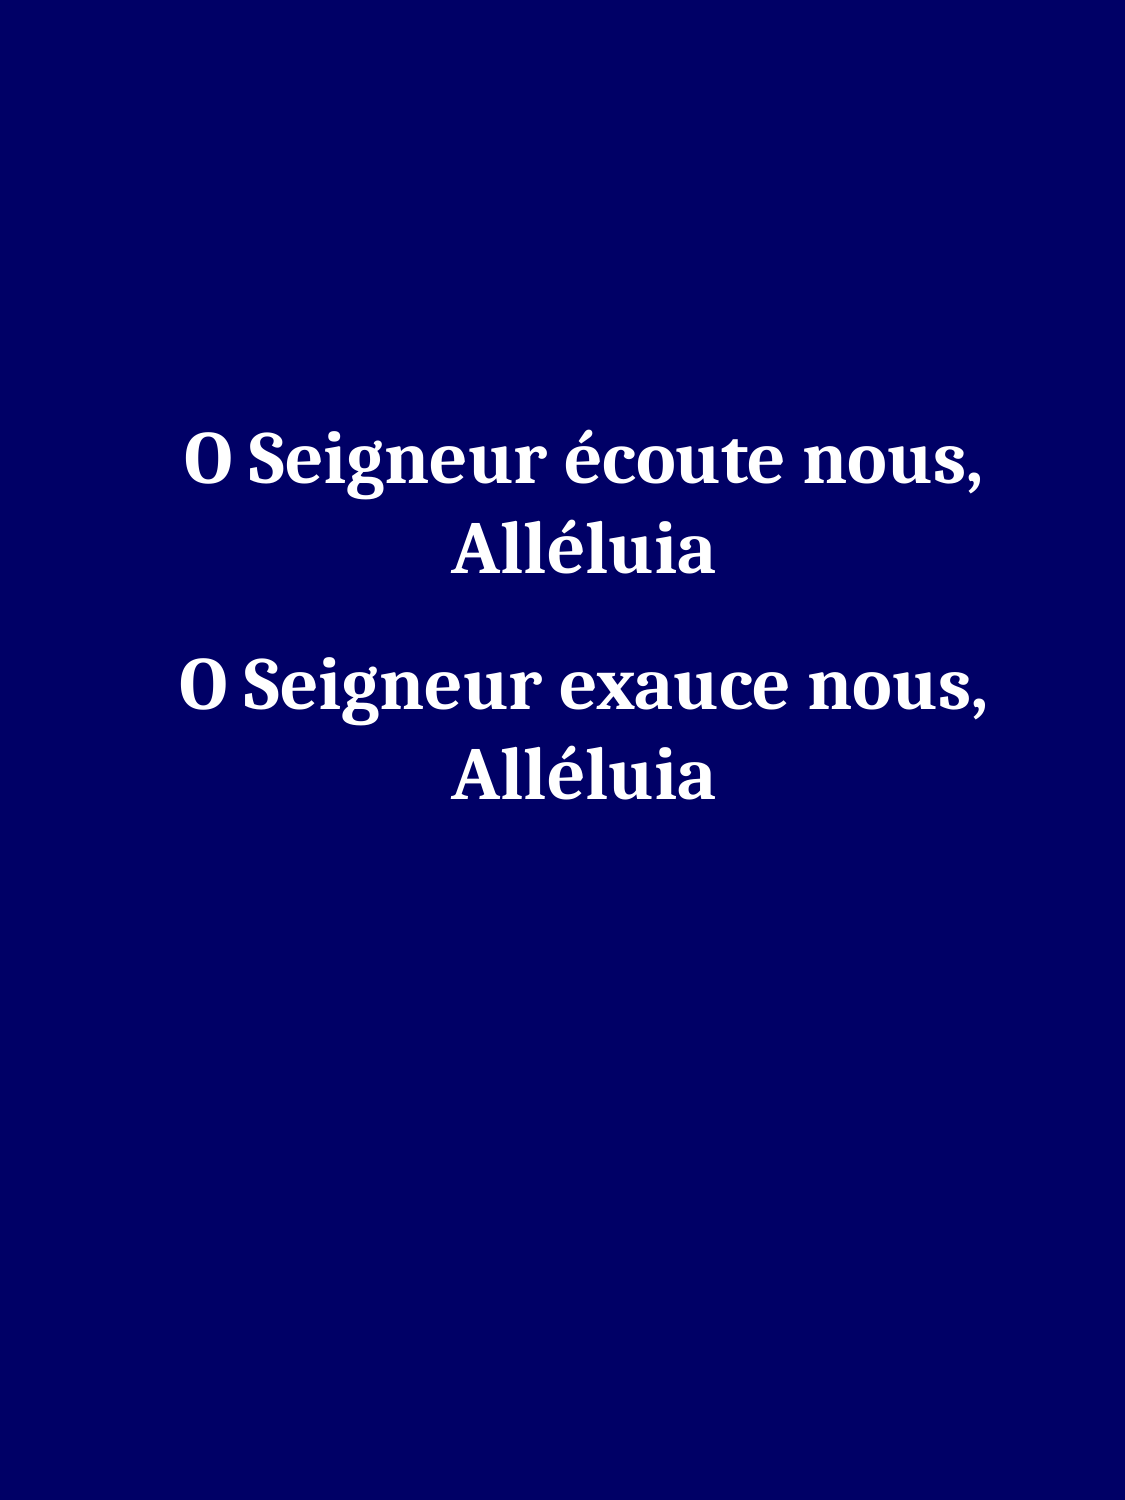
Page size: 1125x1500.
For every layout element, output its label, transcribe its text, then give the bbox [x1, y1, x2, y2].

text_box O Seigneur écoute nous, Alléluia O Seigneur exauce nous, Alléluia [82, 401, 1087, 957]
